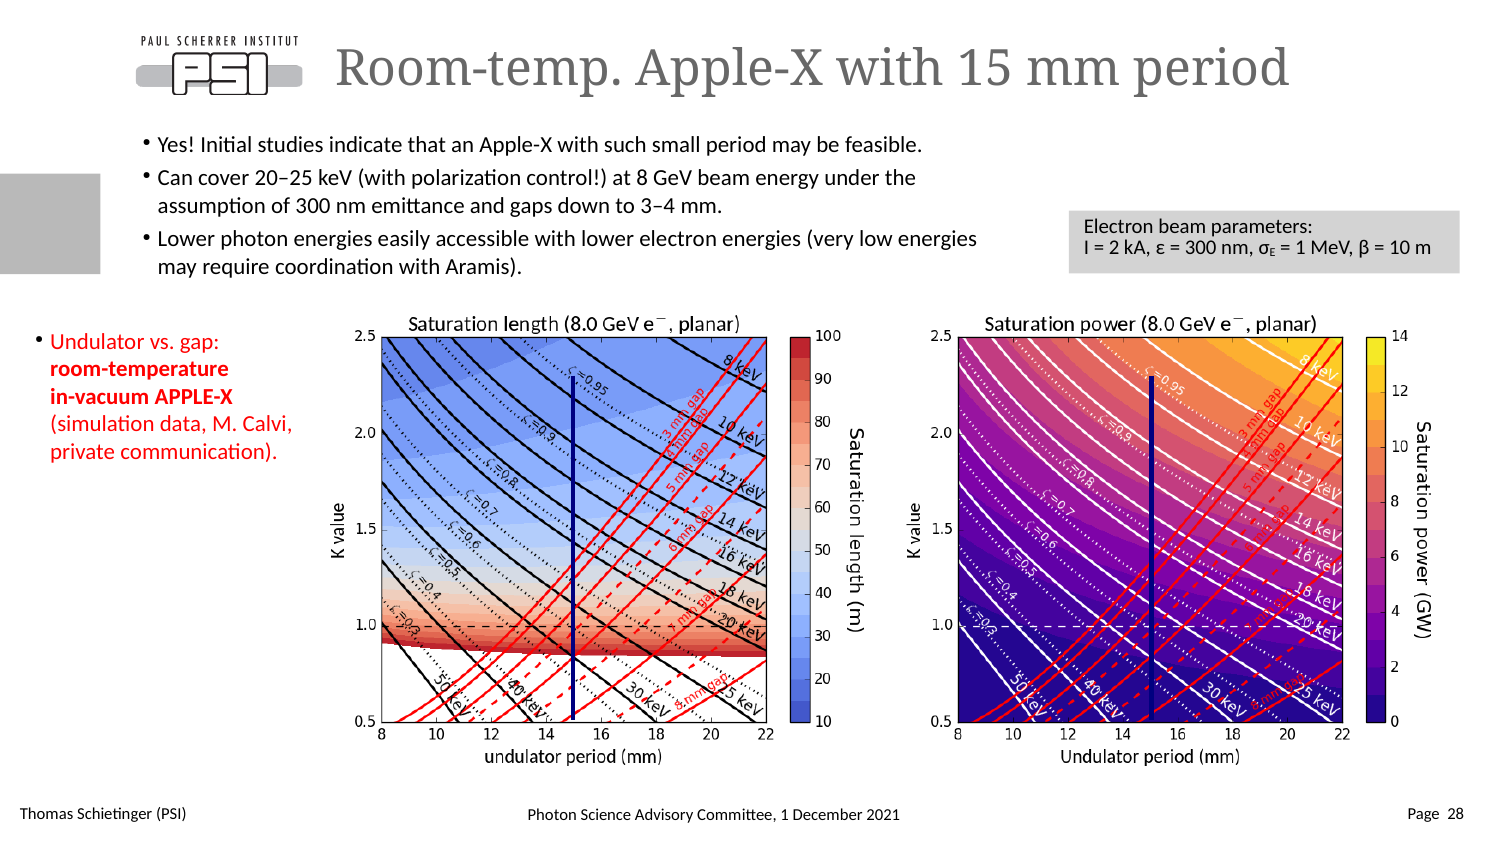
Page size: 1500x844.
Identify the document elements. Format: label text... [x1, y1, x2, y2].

picture [285, 285, 1486, 799]
list Undulator vs. gap: room-temperature in-vacuum APPLE-X (simulation data, M. Calvi, private communication). [27, 326, 335, 453]
text_box Electron beam parameters: I = 2 kA, ε = 300 nm, σE = 1 MeV, β = 10 m [1068, 210, 1460, 274]
list Yes! Initial studies indicate that an Apple-X with such small period may be feasible. Can cover 20–25 keV (with polarization control!) at 8 GeV beam energy under the assumption of 300 nm emittance and gaps down to 3–4 mm. Lower photon energies easily accessible with lower electron energies (very low energies may require coordination with Aramis). [135, 129, 1002, 289]
title Room-temp. Apple-X with 15 mm period [334, 35, 1313, 98]
